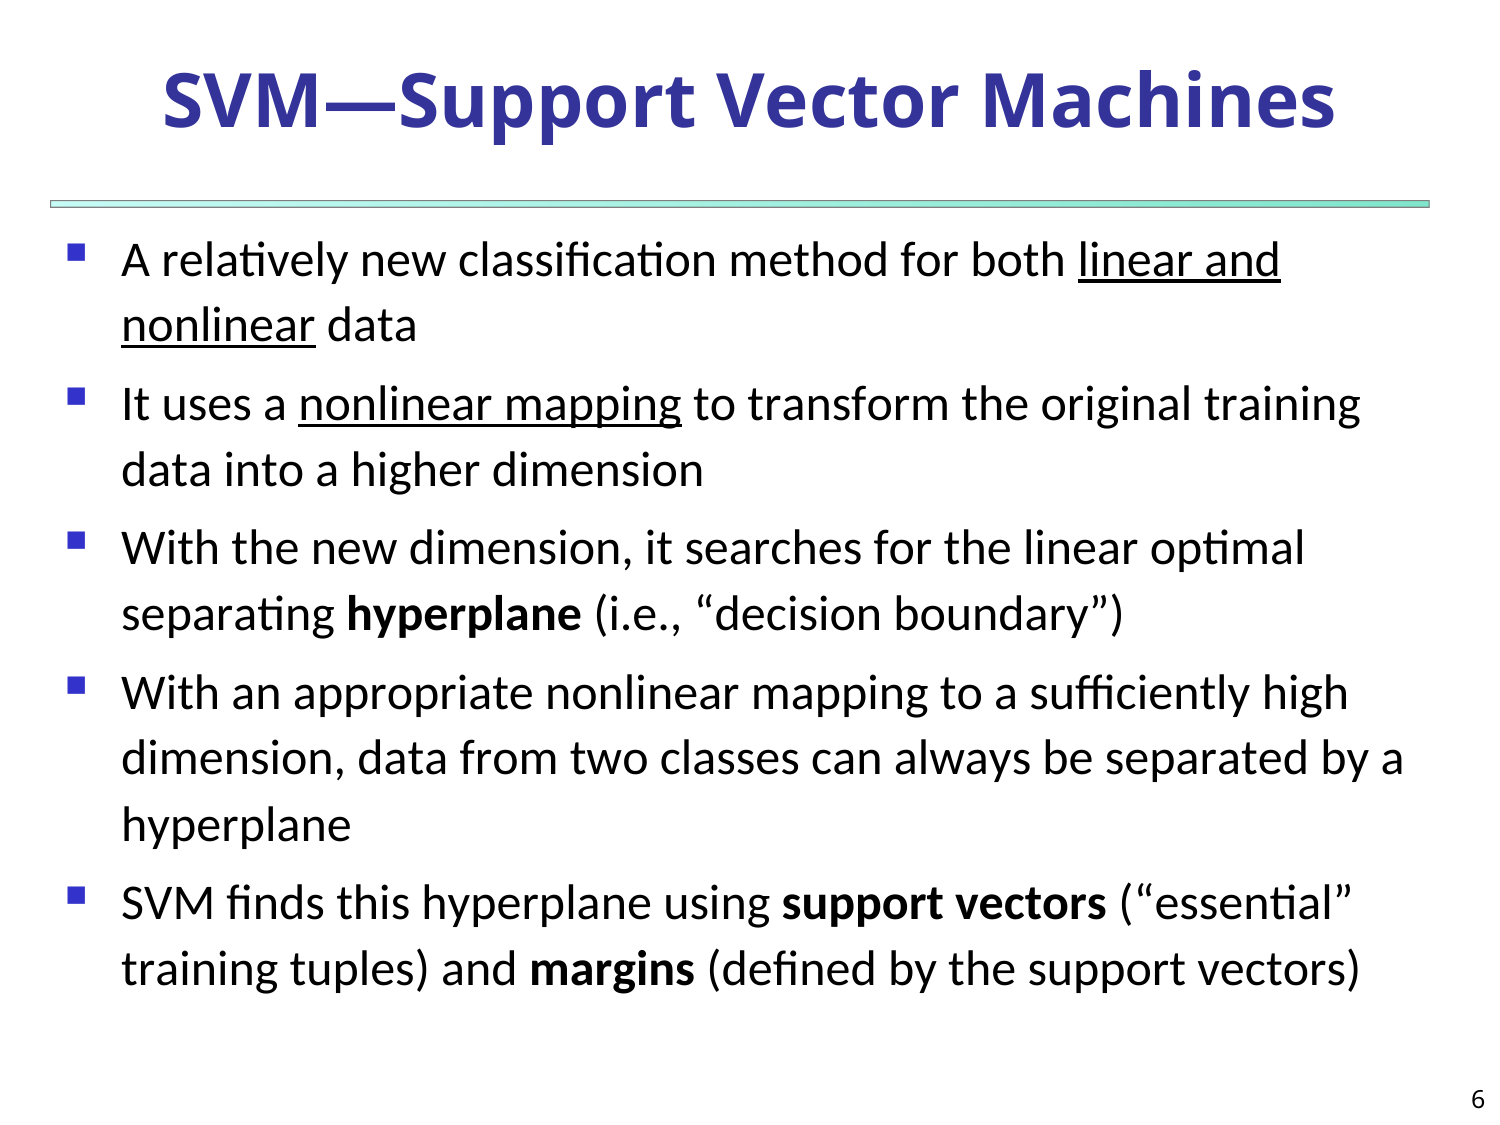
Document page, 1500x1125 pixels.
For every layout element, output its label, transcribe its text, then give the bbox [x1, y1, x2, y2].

title SVM—Support Vector Machines [50, 44, 1450, 150]
list A relatively new classification method for both linear and nonlinear data It uses a nonlinear mapping to transform the original training data into a higher dimension With the new dimension, it searches for the linear optimal separating hyperplane (i.e., “decision boundary”) With an appropriate nonlinear mapping to a sufficiently high dimension, data from two classes can always be separated by a hyperplane SVM finds this hyperplane using support vectors (“essential” training tuples) and margins (defined by the support vectors) [49, 212, 1438, 1125]
text_box <number> [1438, 1062, 1500, 1125]
